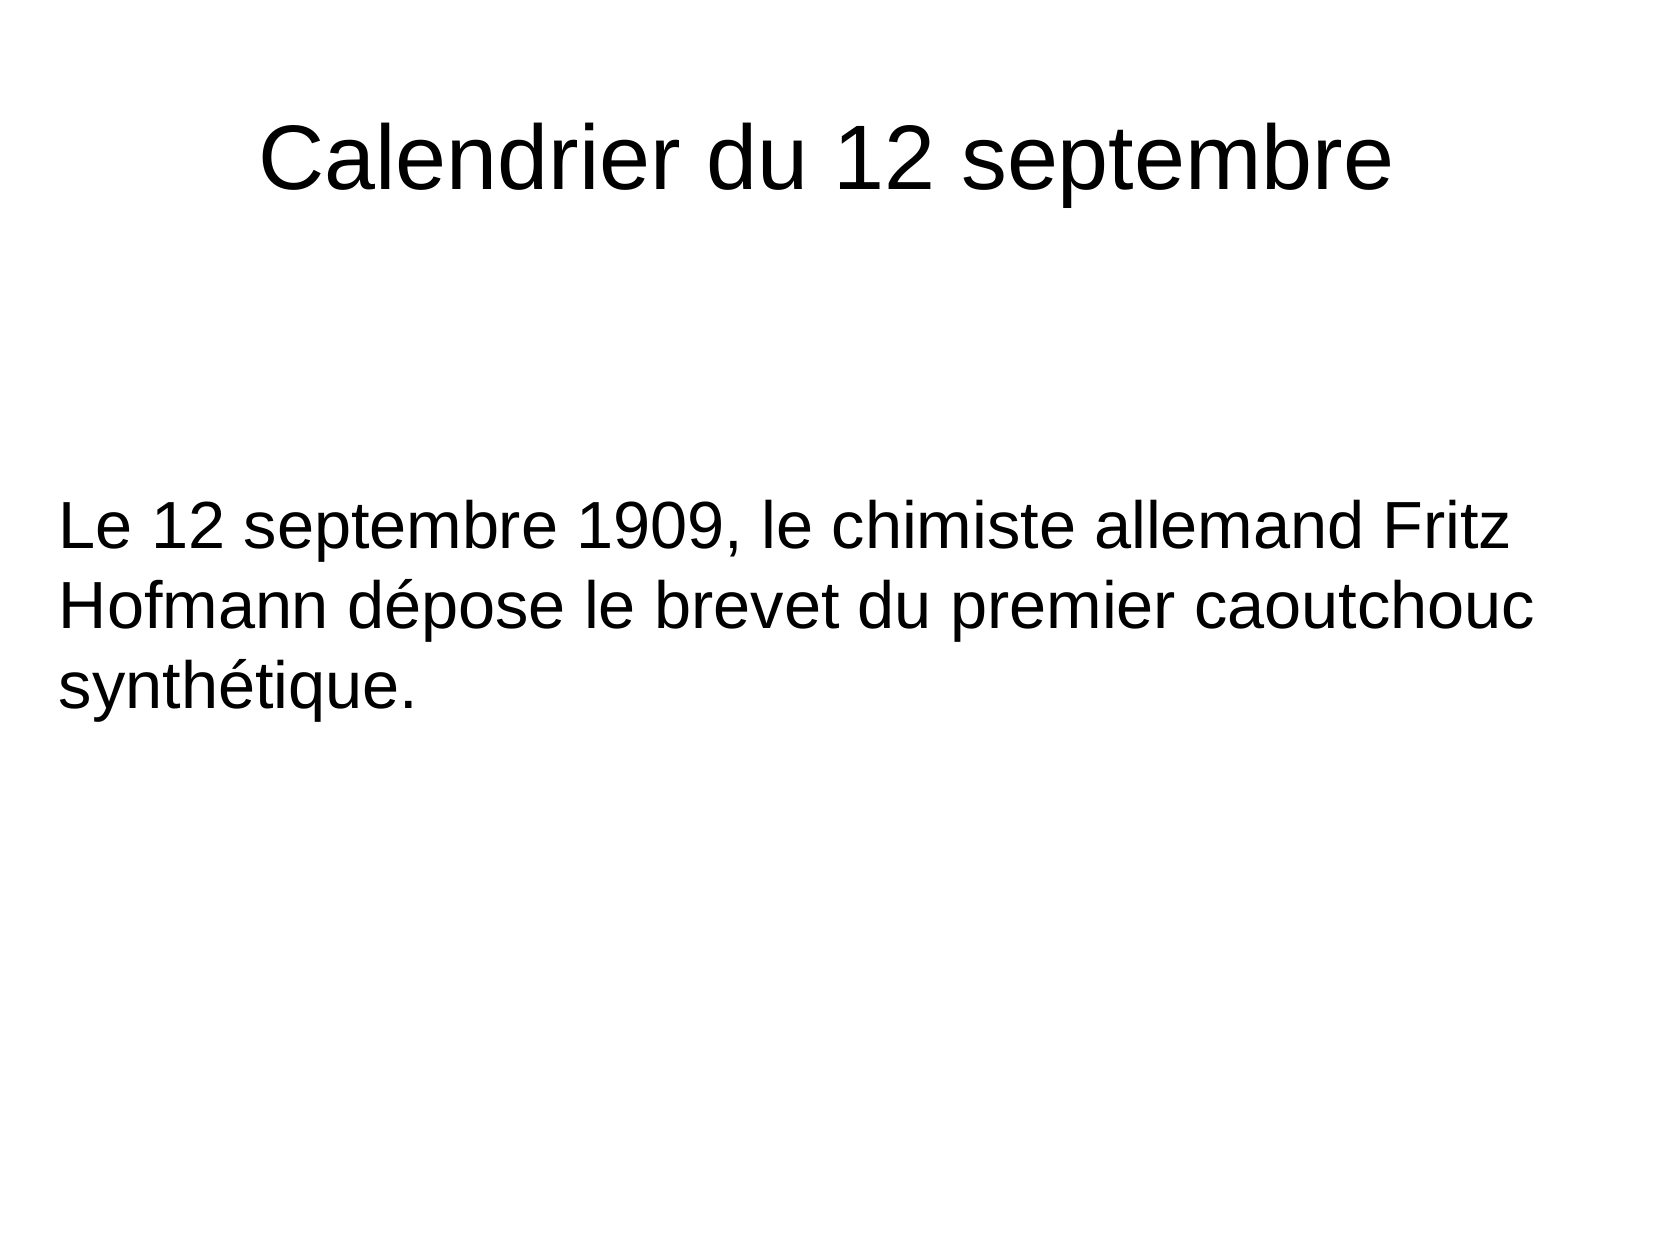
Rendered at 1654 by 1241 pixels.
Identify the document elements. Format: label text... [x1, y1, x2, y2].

list Le 12 septembre 1909, le chimiste allemand Fritz Hofmann dépose le brevet du premier caoutchouc synthétique. [59, 272, 1548, 993]
title Calendrier du 12 septembre [82, 49, 1571, 257]
